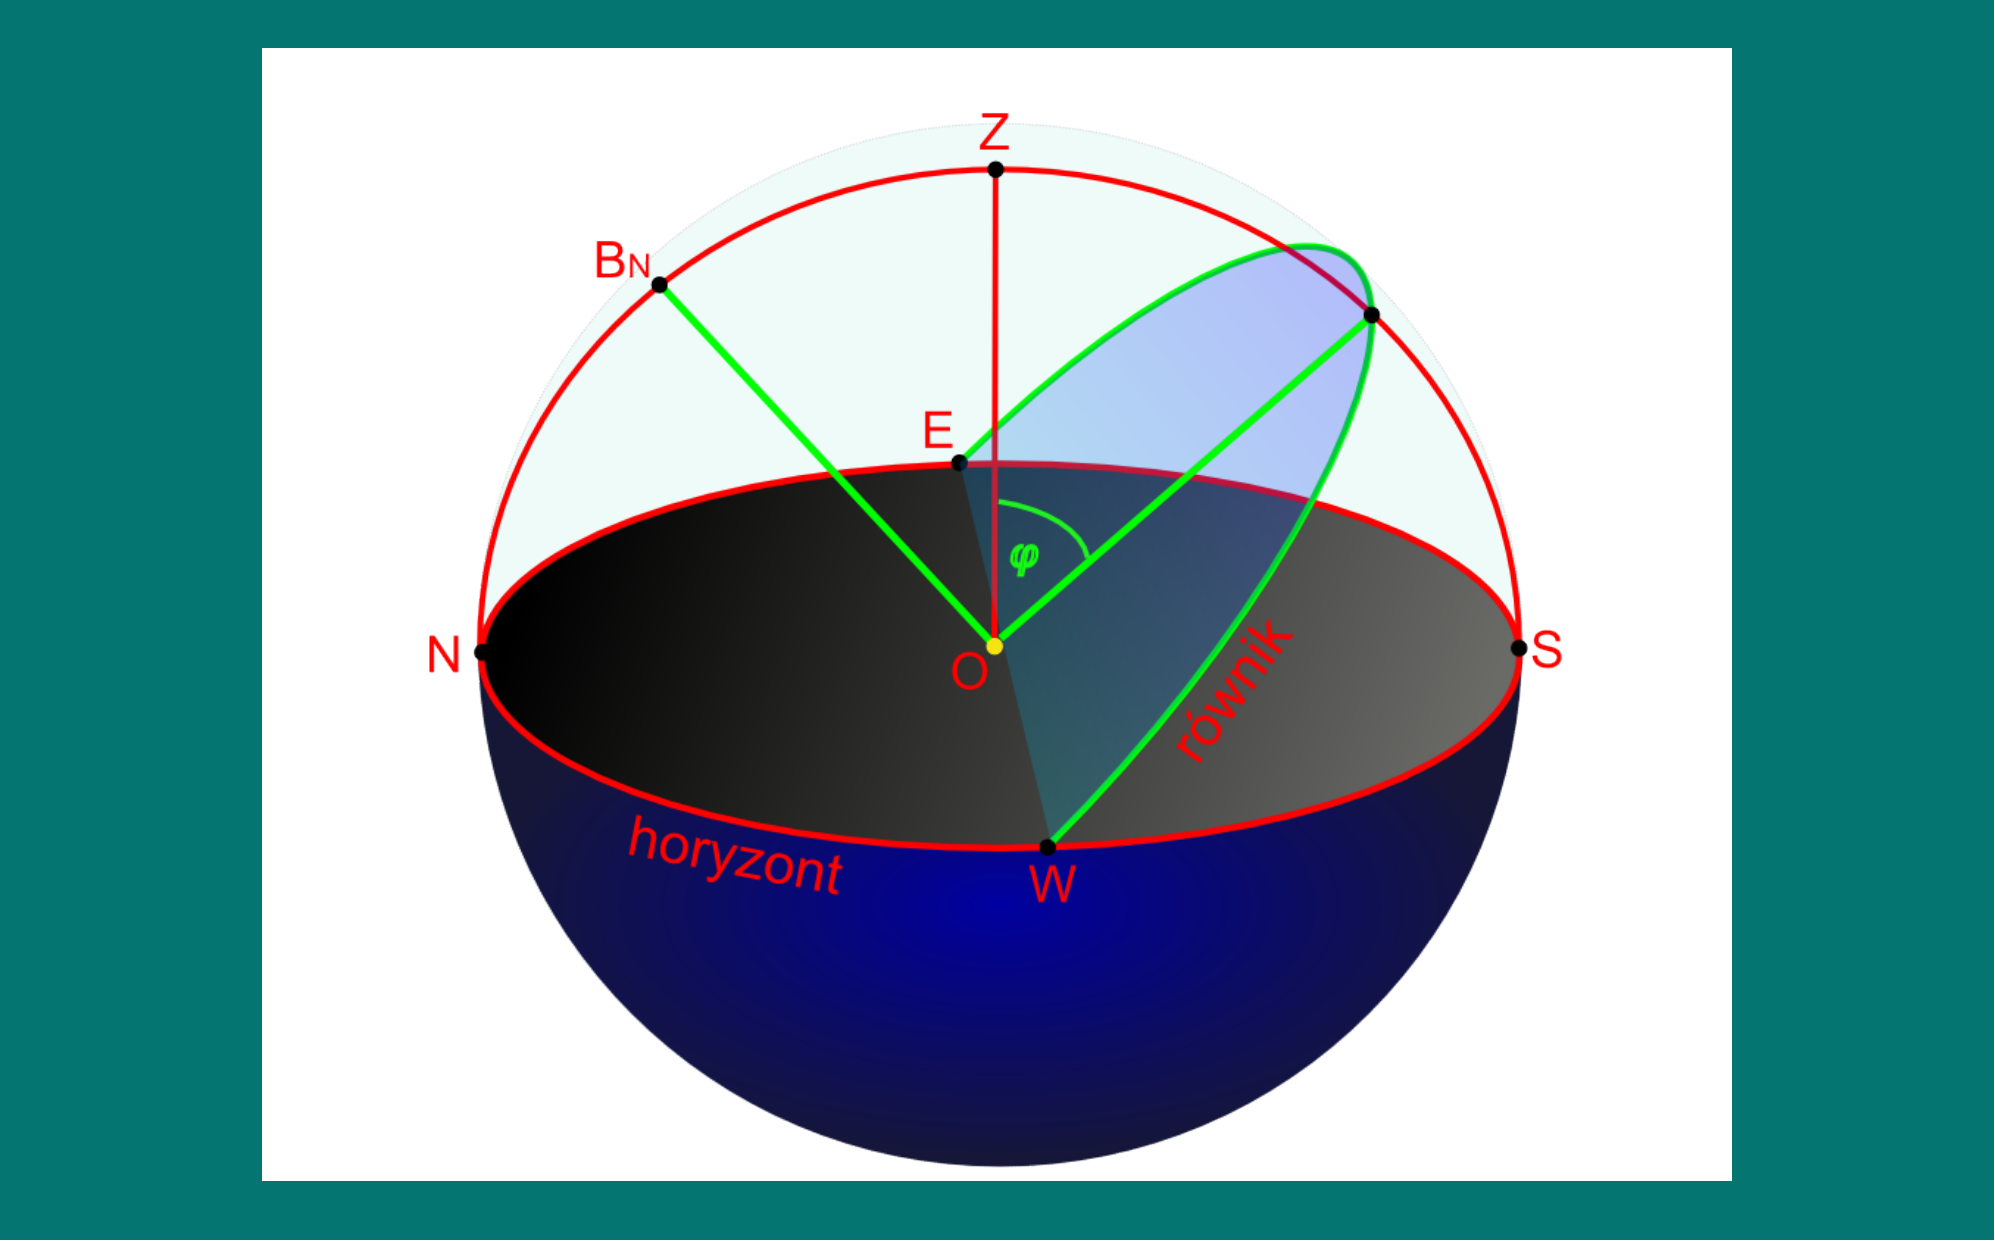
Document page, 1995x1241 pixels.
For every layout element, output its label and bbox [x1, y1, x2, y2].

picture [262, 47, 1733, 1181]
